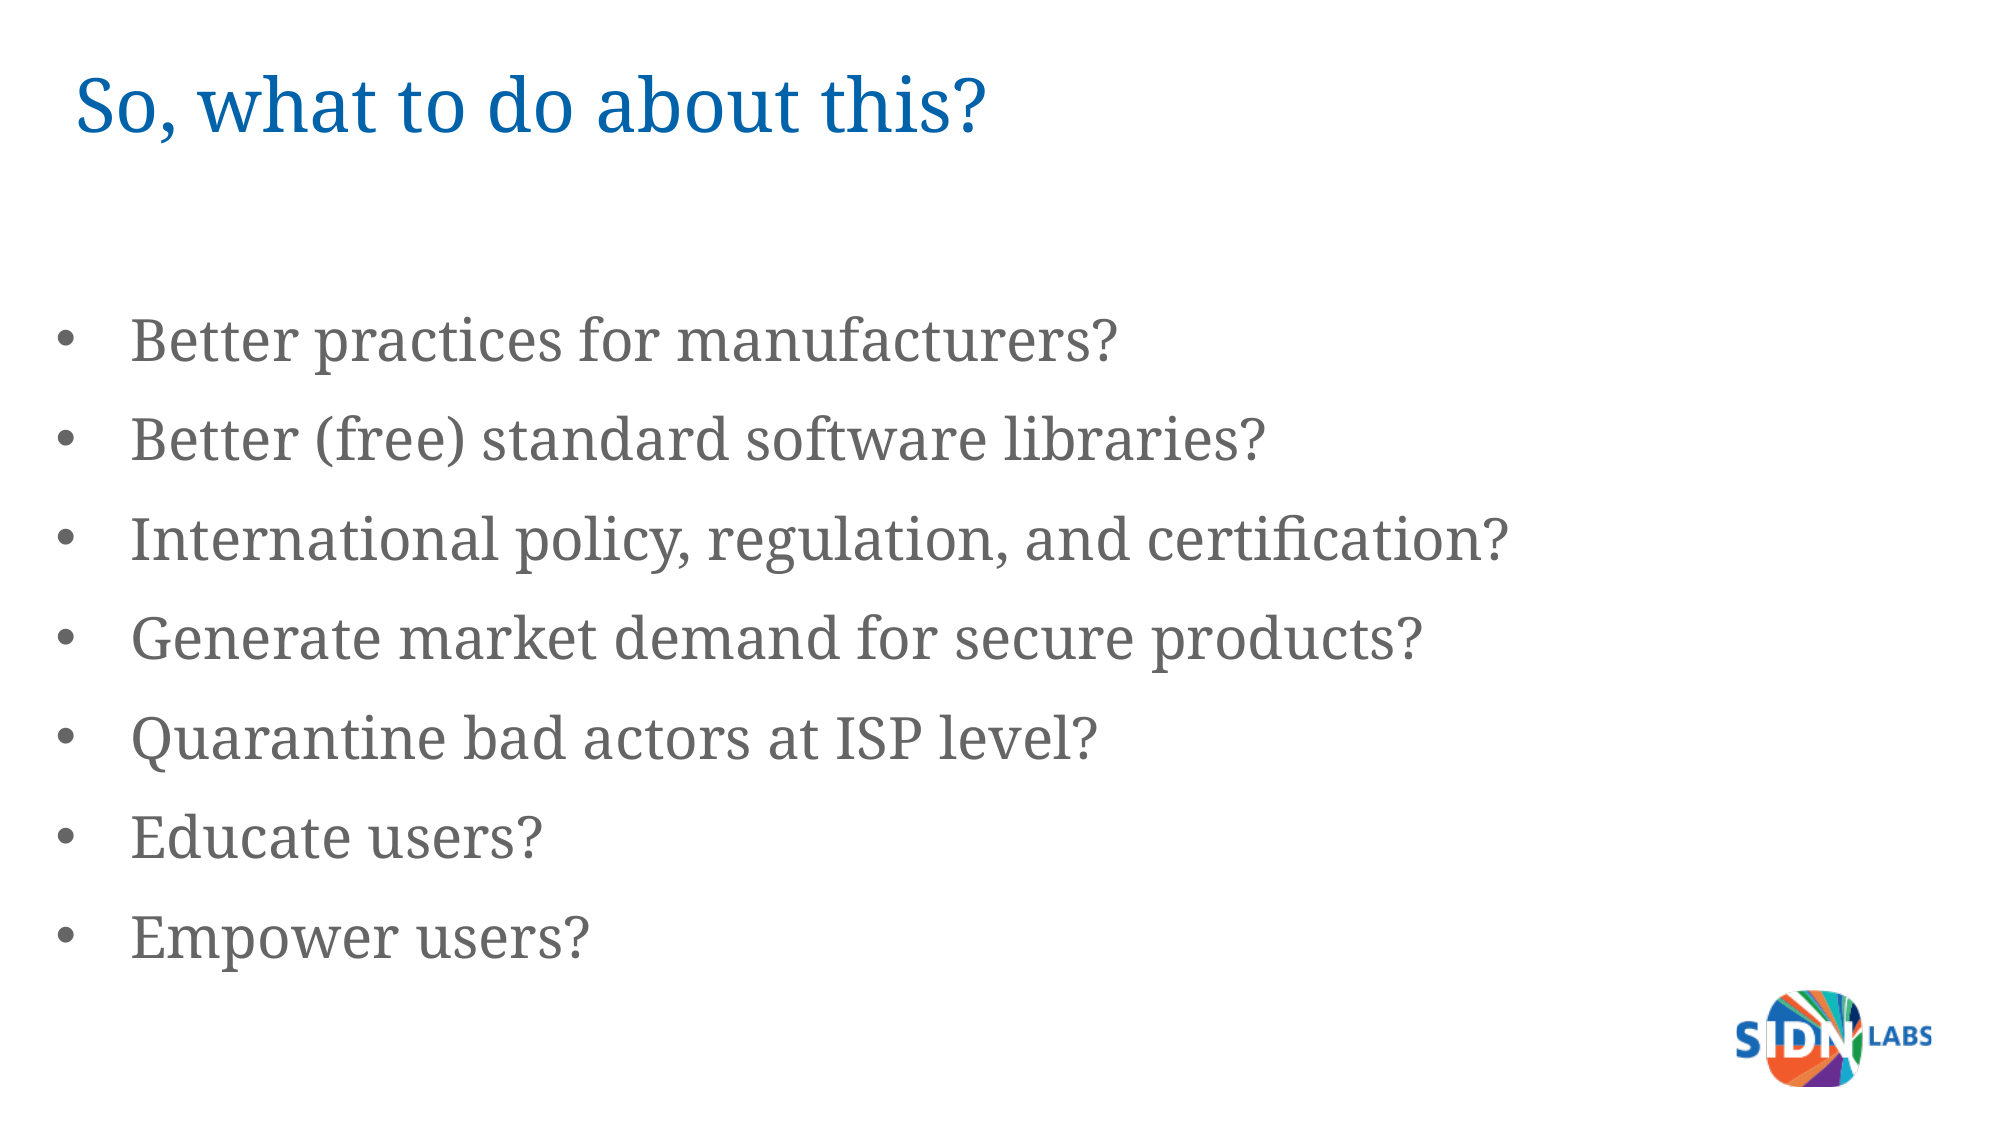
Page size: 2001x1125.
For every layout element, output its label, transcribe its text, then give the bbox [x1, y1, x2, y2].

text_box Better practices for manufacturers? Better (free) standard software libraries? International policy, regulation, and certification? Generate market demand for secure products? Quarantine bad actors at ISP level? Educate users? Empower users? [55, 285, 1905, 963]
text_box So, what to do about this? [75, 61, 1925, 144]
